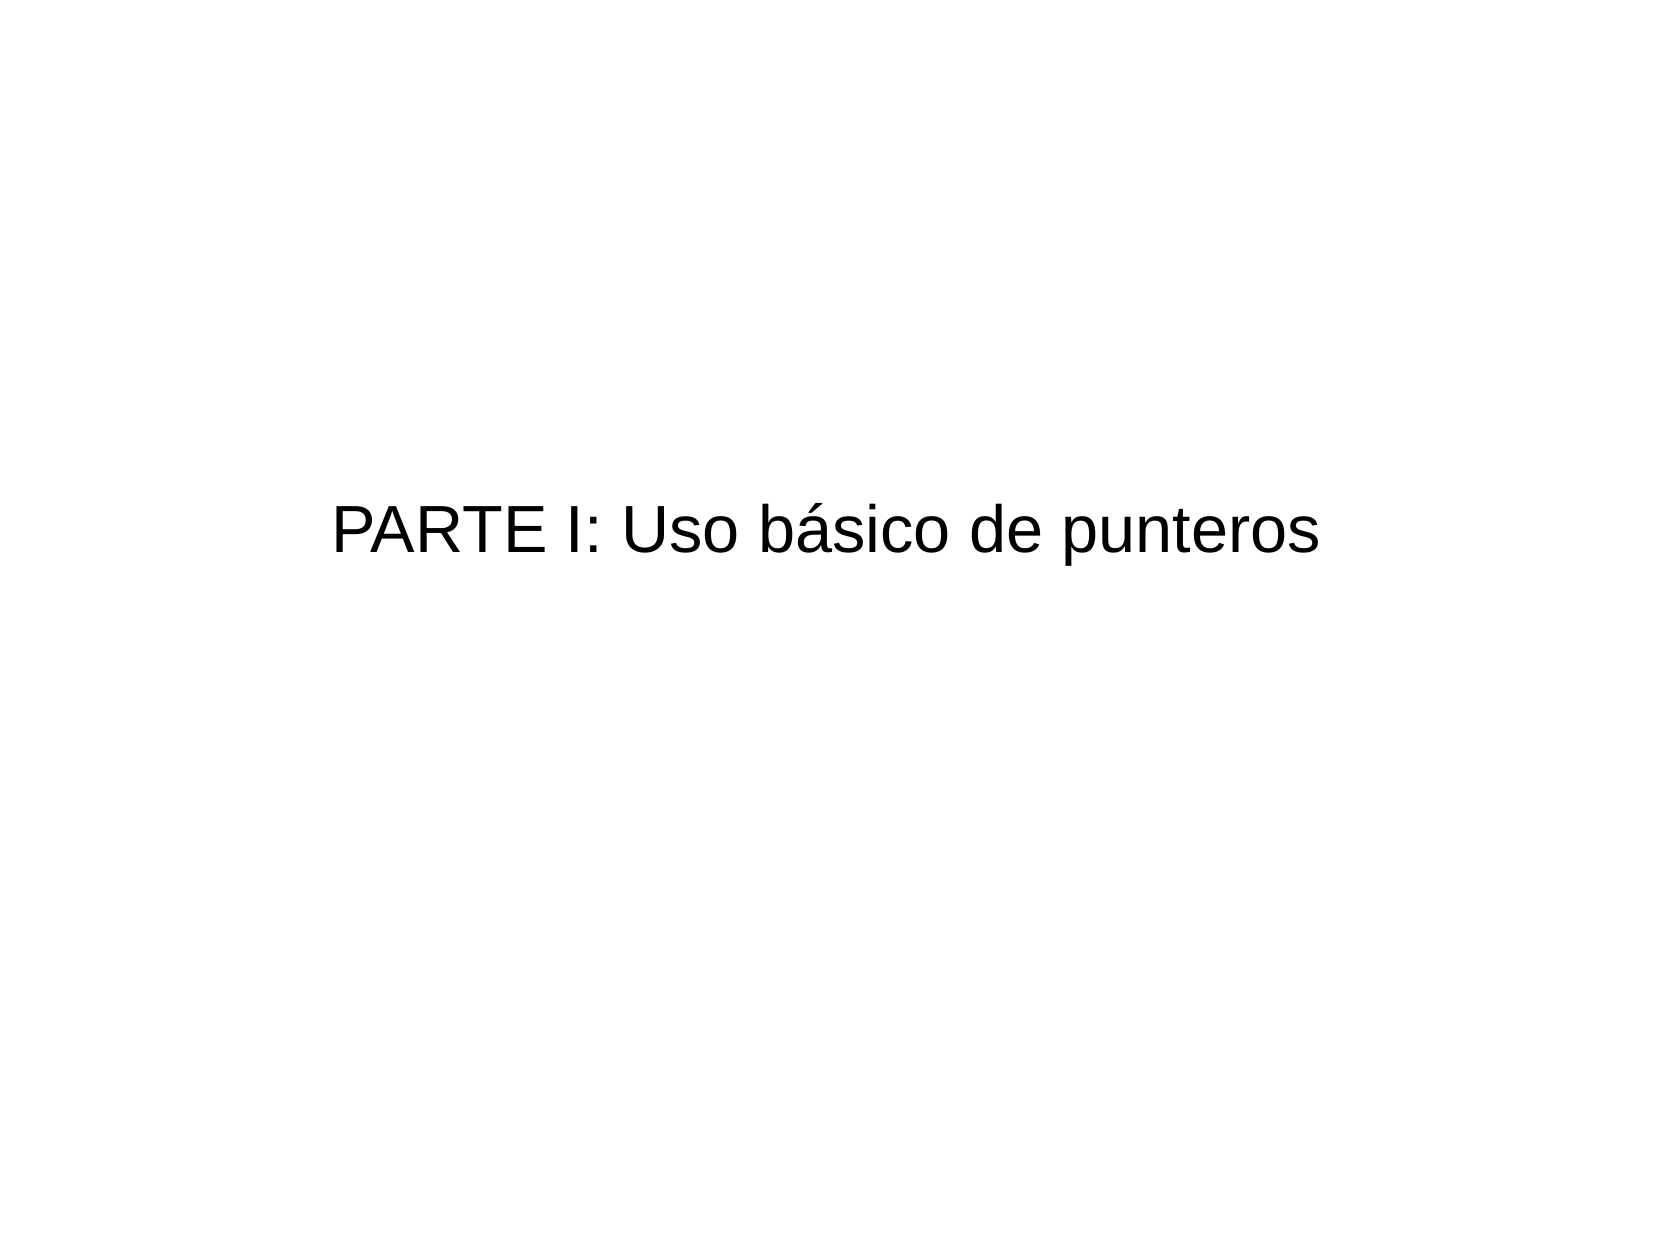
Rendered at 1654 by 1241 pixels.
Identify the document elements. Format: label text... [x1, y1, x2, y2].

subtitle PARTE I: Uso básico de punteros [82, 49, 1571, 1010]
